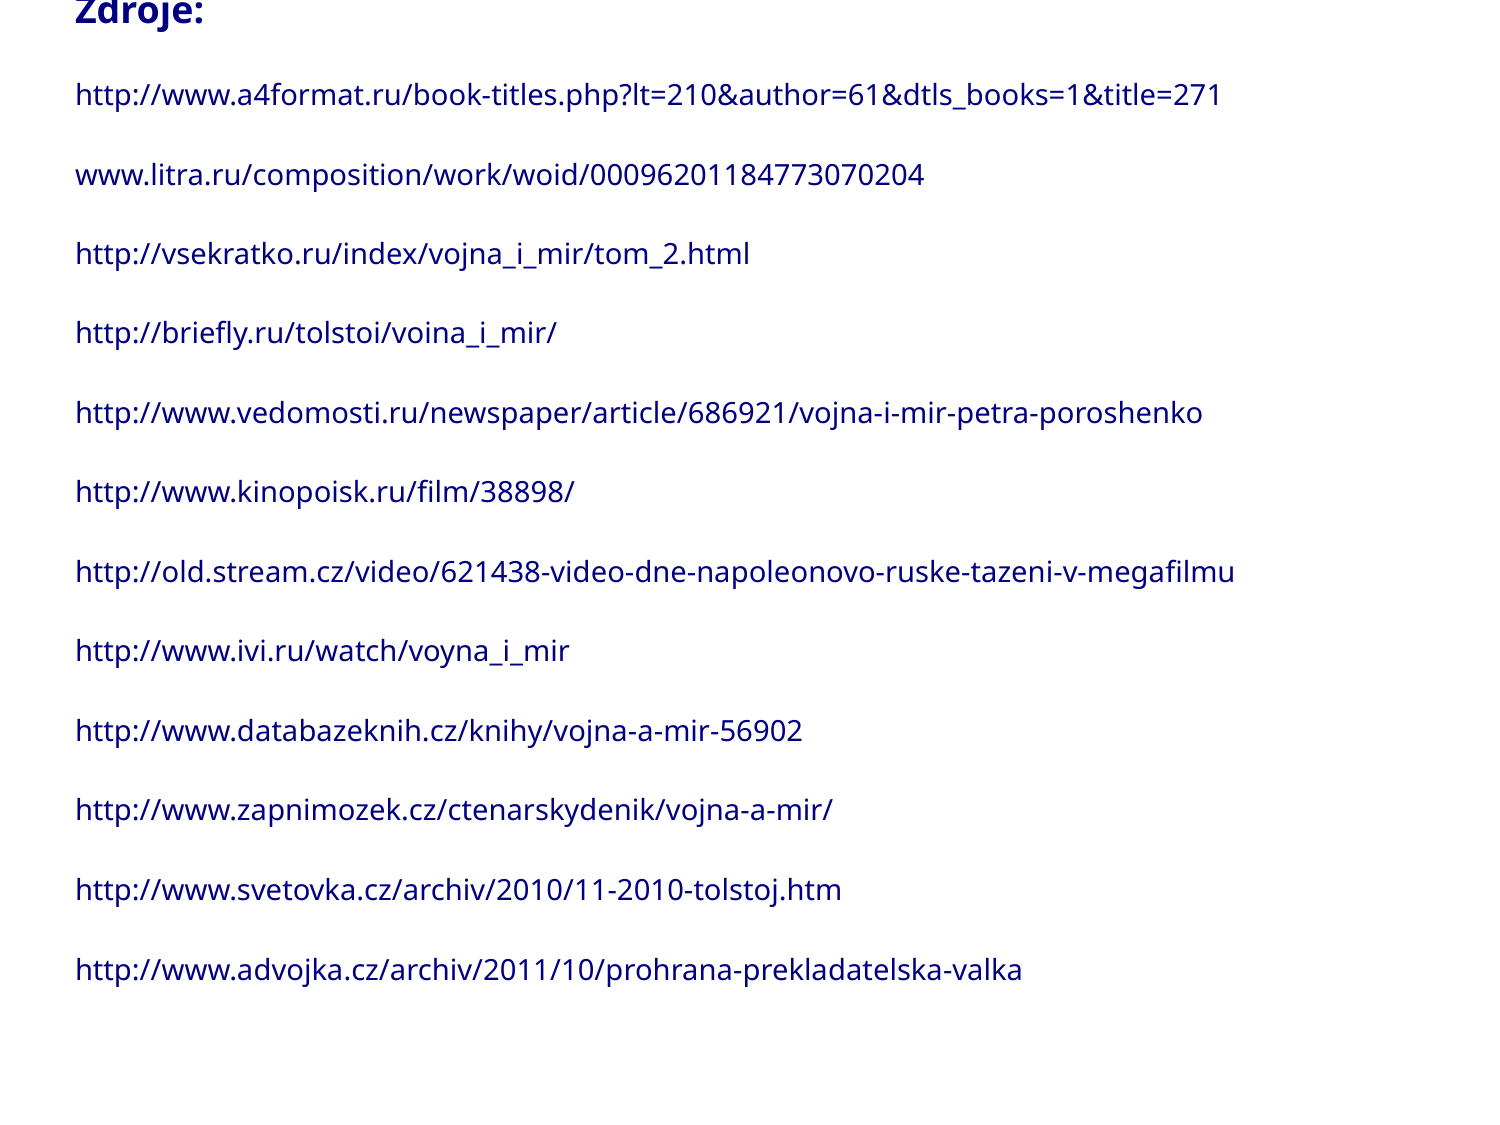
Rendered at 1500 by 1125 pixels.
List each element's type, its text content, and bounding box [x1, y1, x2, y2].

title Zdroje: http://www.a4format.ru/book-titles.php?lt=210&author=61&dtls_books=1&title=271 www.litra.ru/composition/work/woid/00096201184773070204 http://vsekratko.ru/index/vojna_i_mir/tom_2.html http://briefly.ru/tolstoi/voina_i_mir/ http://www.vedomosti.ru/newspaper/article/686921/vojna-i-mir-petra-poroshenko http://www.kinopoisk.ru/film/38898/ http://old.stream.cz/video/621438-video-dne-napoleonovo-ruske-tazeni-v-megafilmu http://www.ivi.ru/watch/voyna_i_mir http://www.databazeknih.cz/knihy/vojna-a-mir-56902 http://www.zapnimozek.cz/ctenarskydenik/vojna-a-mir/ http://www.svetovka.cz/archiv/2010/11-2010-tolstoj.htm http://www.advojka.cz/archiv/2011/10/prohrana-prekladatelska-valka [75, 27, 1500, 1098]
